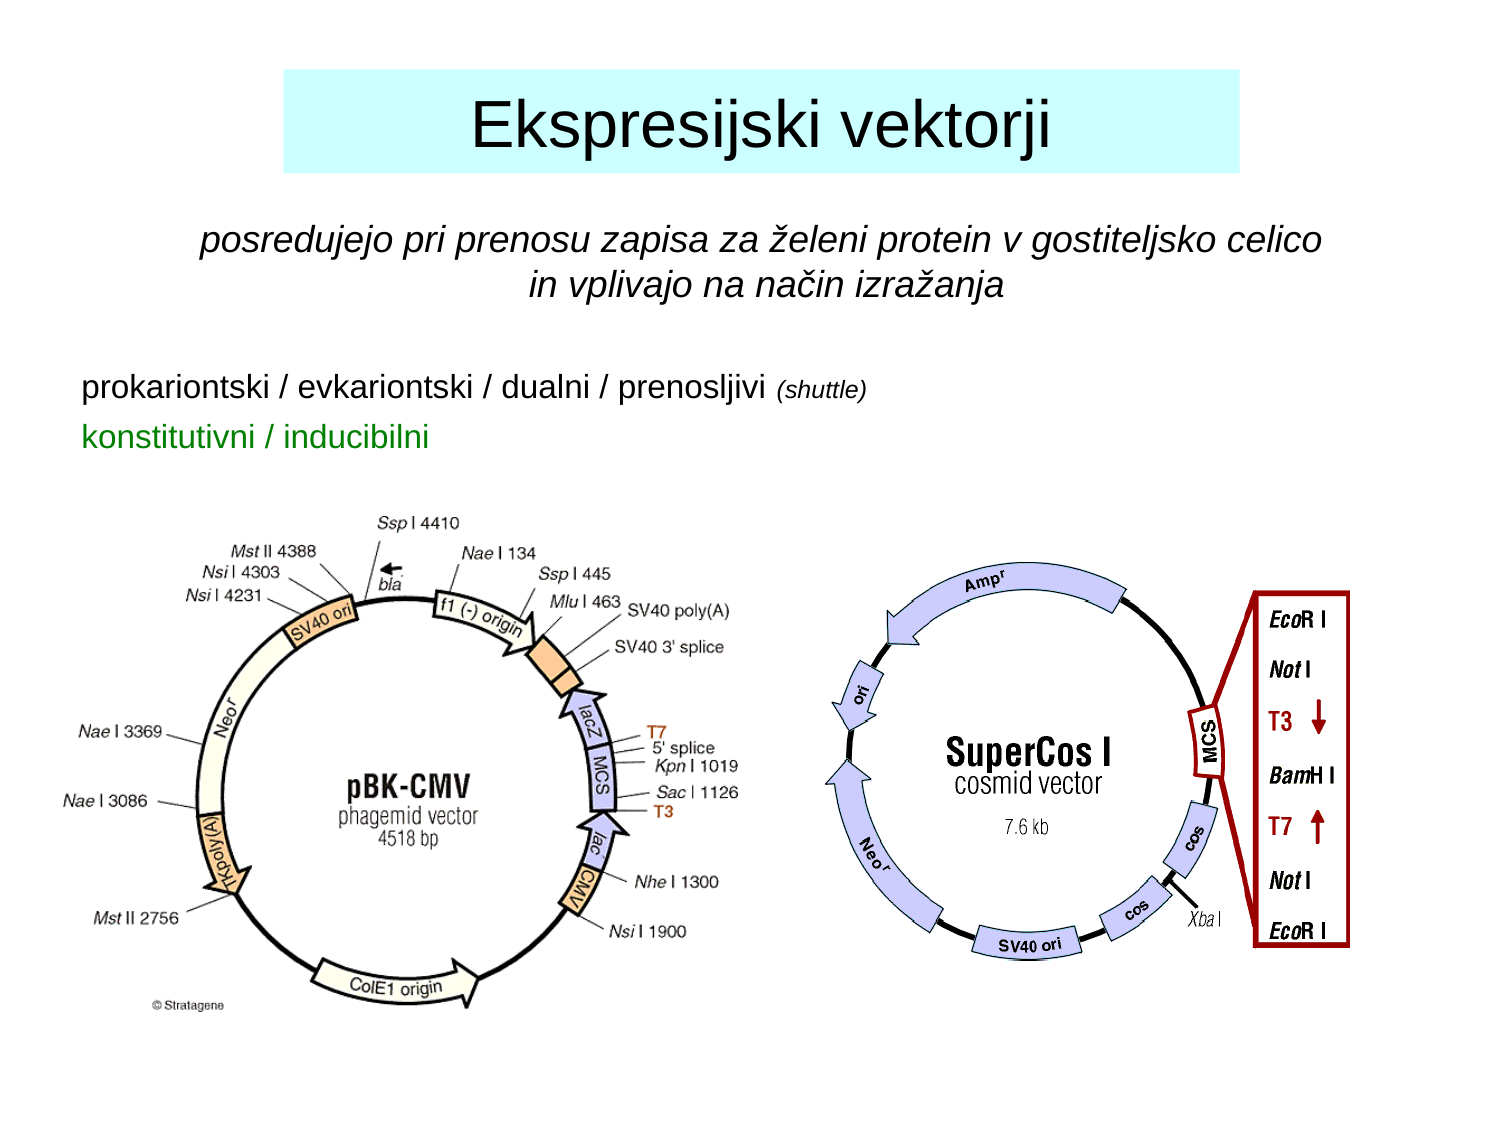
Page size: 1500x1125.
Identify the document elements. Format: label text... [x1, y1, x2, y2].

picture [62, 516, 738, 1012]
text_box posredujejo pri prenosu zapisa za želeni protein v gostiteljsko celico in vplivajo na način izražanja prokariontski / evkariontski / dualni / prenosljivi (shuttle) konstitutivni / inducibilni [66, 207, 1467, 488]
picture [825, 562, 1350, 961]
text_box Ekspresijski vektorji [283, 69, 1240, 174]
